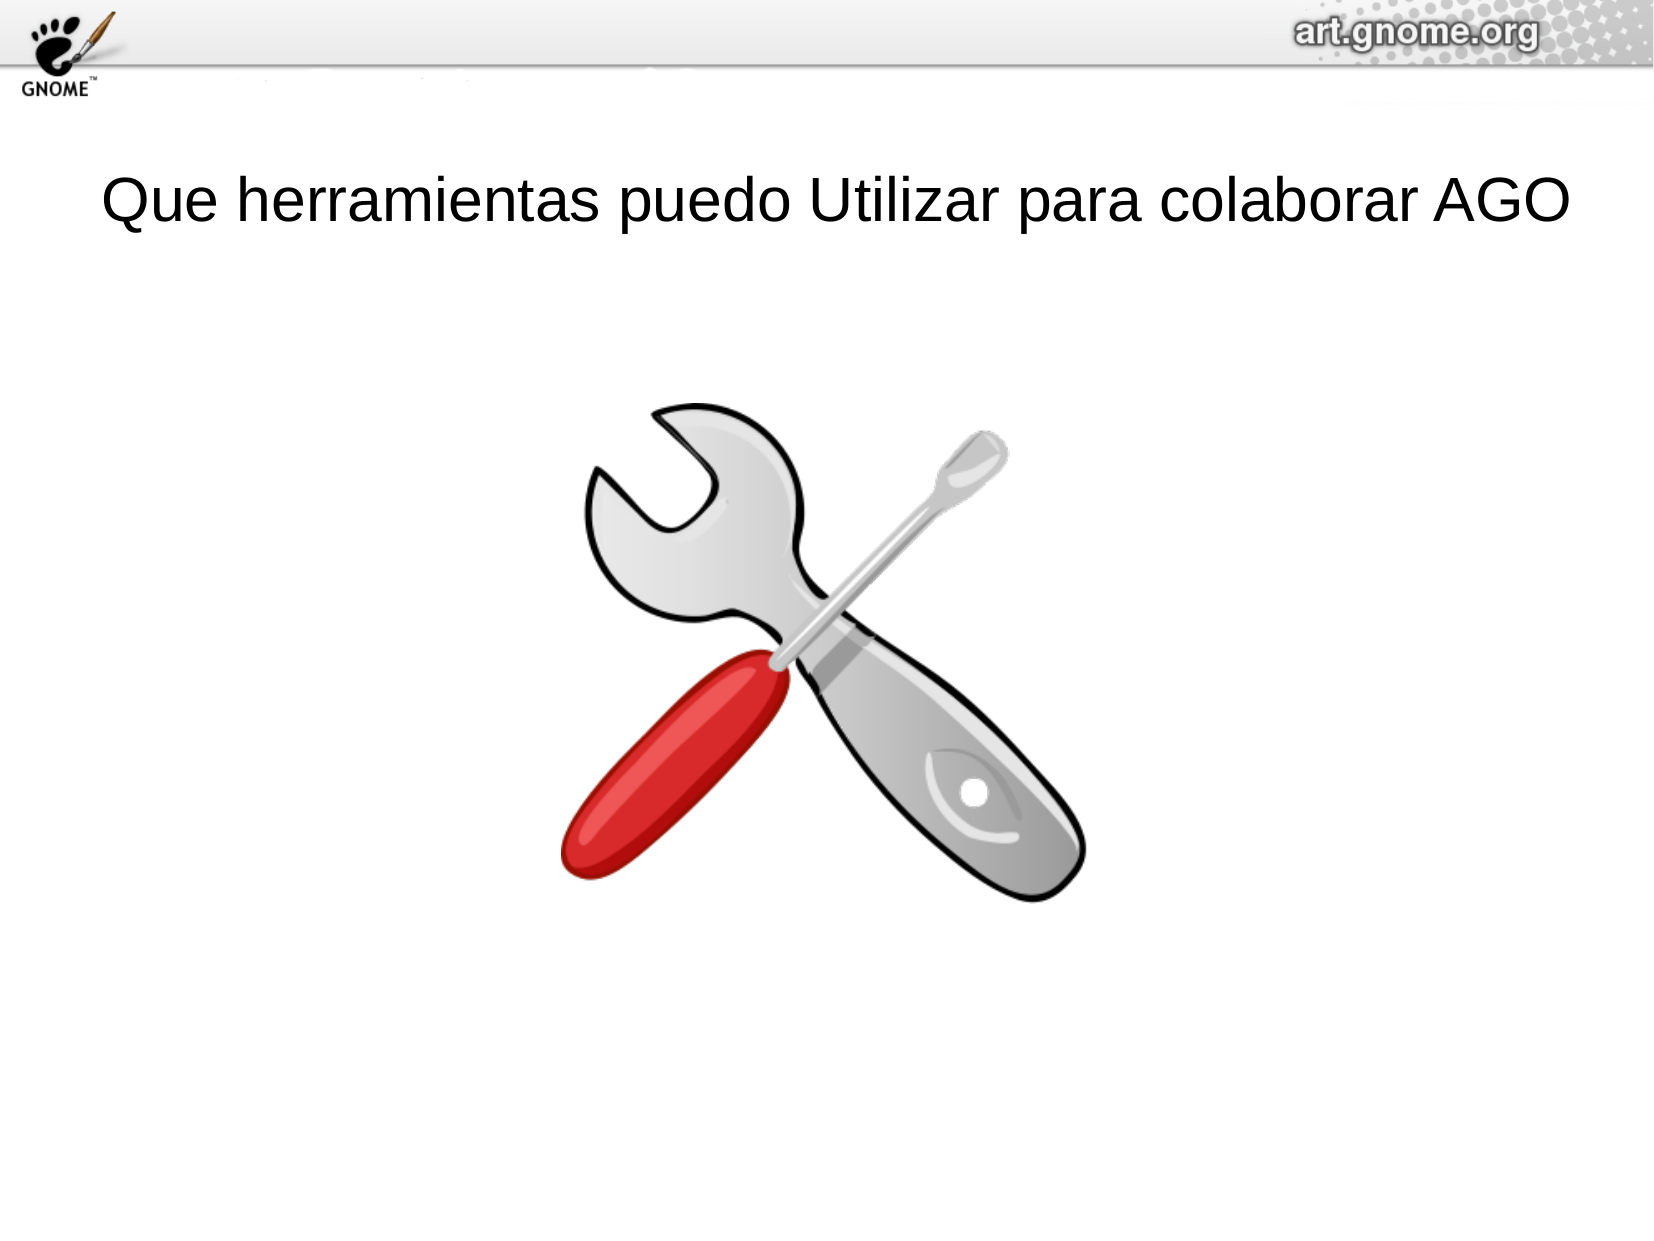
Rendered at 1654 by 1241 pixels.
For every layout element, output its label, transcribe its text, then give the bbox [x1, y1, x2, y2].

picture [0, 0, 1654, 112]
text_box Que herramientas puedo Utilizar para colaborar AGO [86, 157, 1589, 243]
picture [561, 403, 1088, 904]
